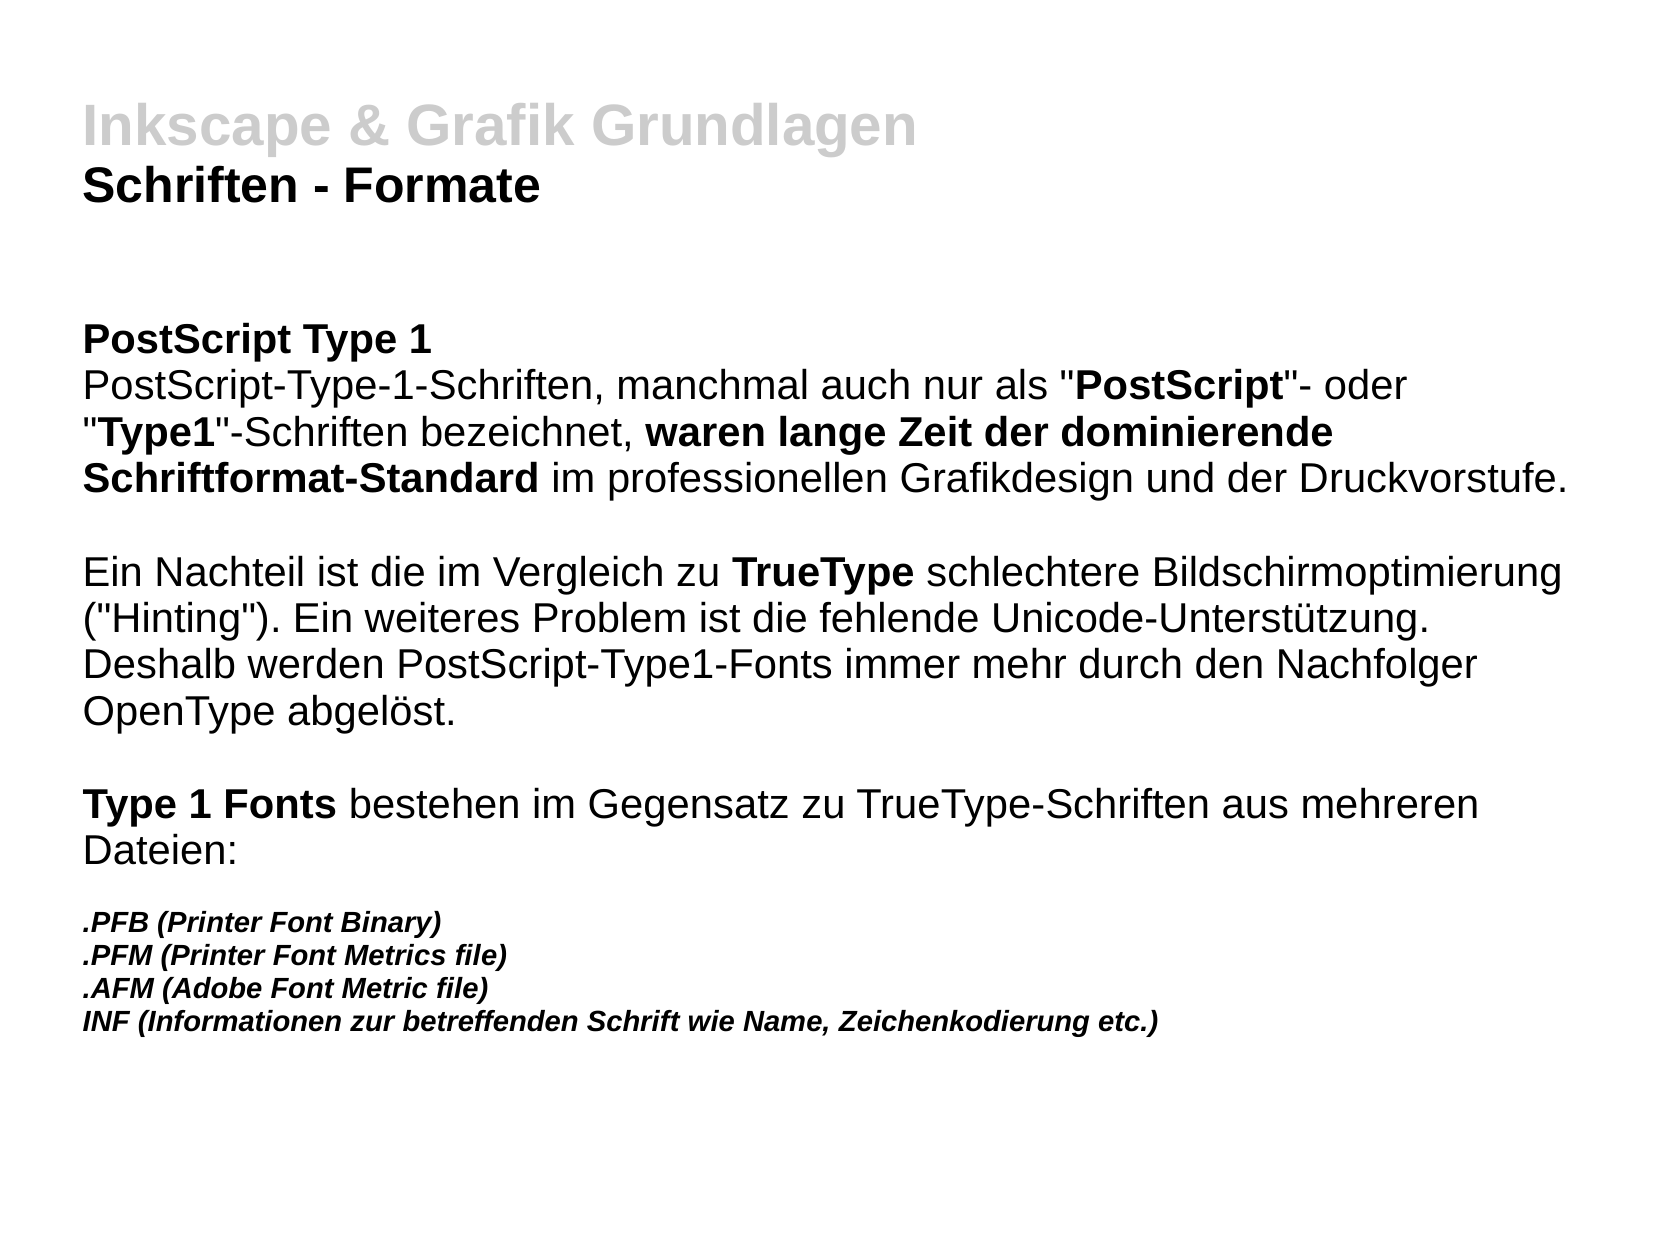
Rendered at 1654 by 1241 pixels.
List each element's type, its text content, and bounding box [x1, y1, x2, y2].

subtitle PostScript Type 1 PostScript-Type-1-Schriften, manchmal auch nur als "PostScript"- oder "Type1"-Schriften bezeichnet, waren lange Zeit der dominierende Schriftformat-Standard im professionellen Grafikdesign und der Druckvorstufe. Ein Nachteil ist die im Vergleich zu TrueType schlechtere Bildschirmoptimierung ("Hinting"). Ein weiteres Problem ist die fehlende Unicode-Unterstützung. Deshalb werden PostScript-Type1-Fonts immer mehr durch den Nachfolger OpenType abgelöst. Type 1 Fonts bestehen im Gegensatz zu TrueType-Schriften aus mehreren Dateien: .PFB (Printer Font Binary) .PFM (Printer Font Metrics file) .AFM (Adobe Font Metric file) INF (Informationen zur betreffenden Schrift wie Name, Zeichenkodierung etc.) [82, 248, 1571, 1199]
title Inkscape & Grafik Grundlagen Schriften - Formate [82, 49, 1571, 248]
